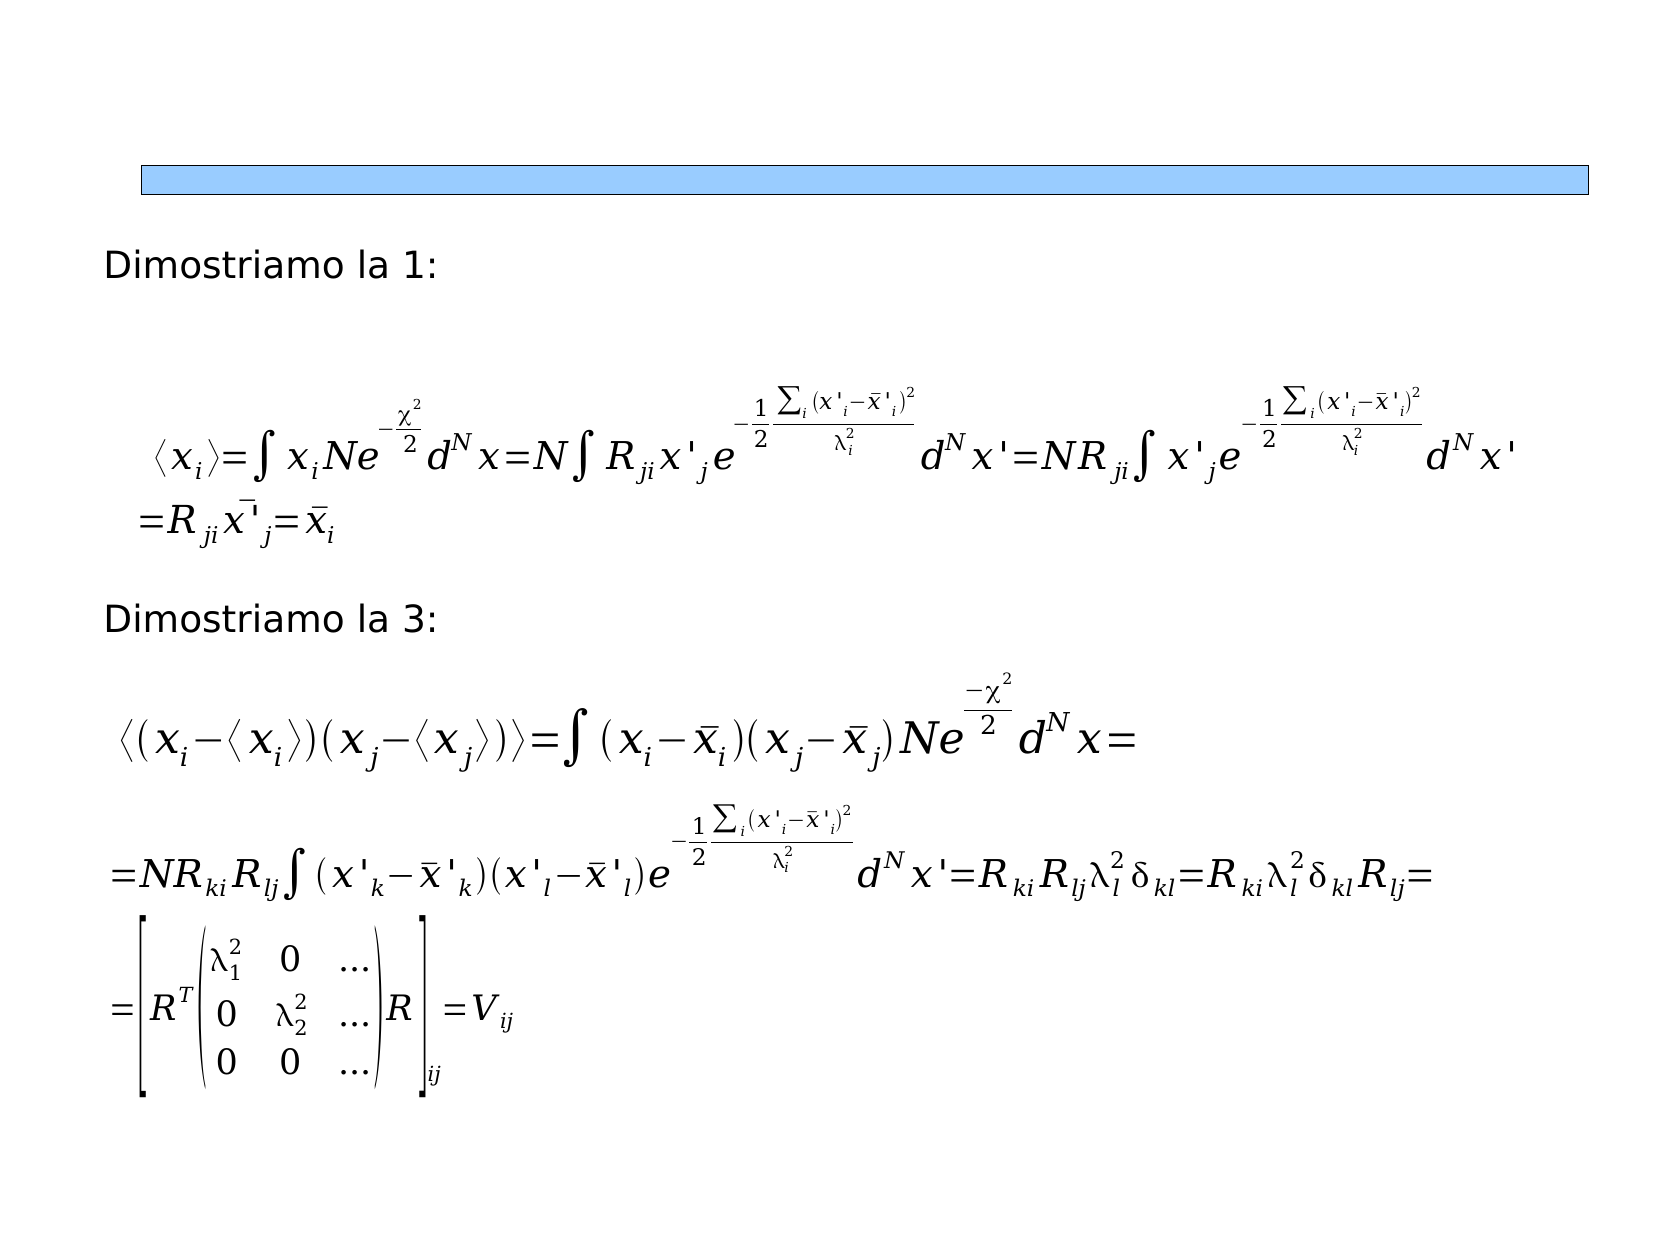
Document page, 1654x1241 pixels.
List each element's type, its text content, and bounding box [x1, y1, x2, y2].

chart [144, 385, 1525, 486]
chart [99, 915, 521, 1100]
chart [126, 497, 345, 549]
chart [98, 803, 1447, 904]
text_box Dimostriamo la 3: [88, 590, 1477, 649]
text_box Dimostriamo la 1: [88, 236, 1477, 295]
chart [108, 671, 1151, 772]
